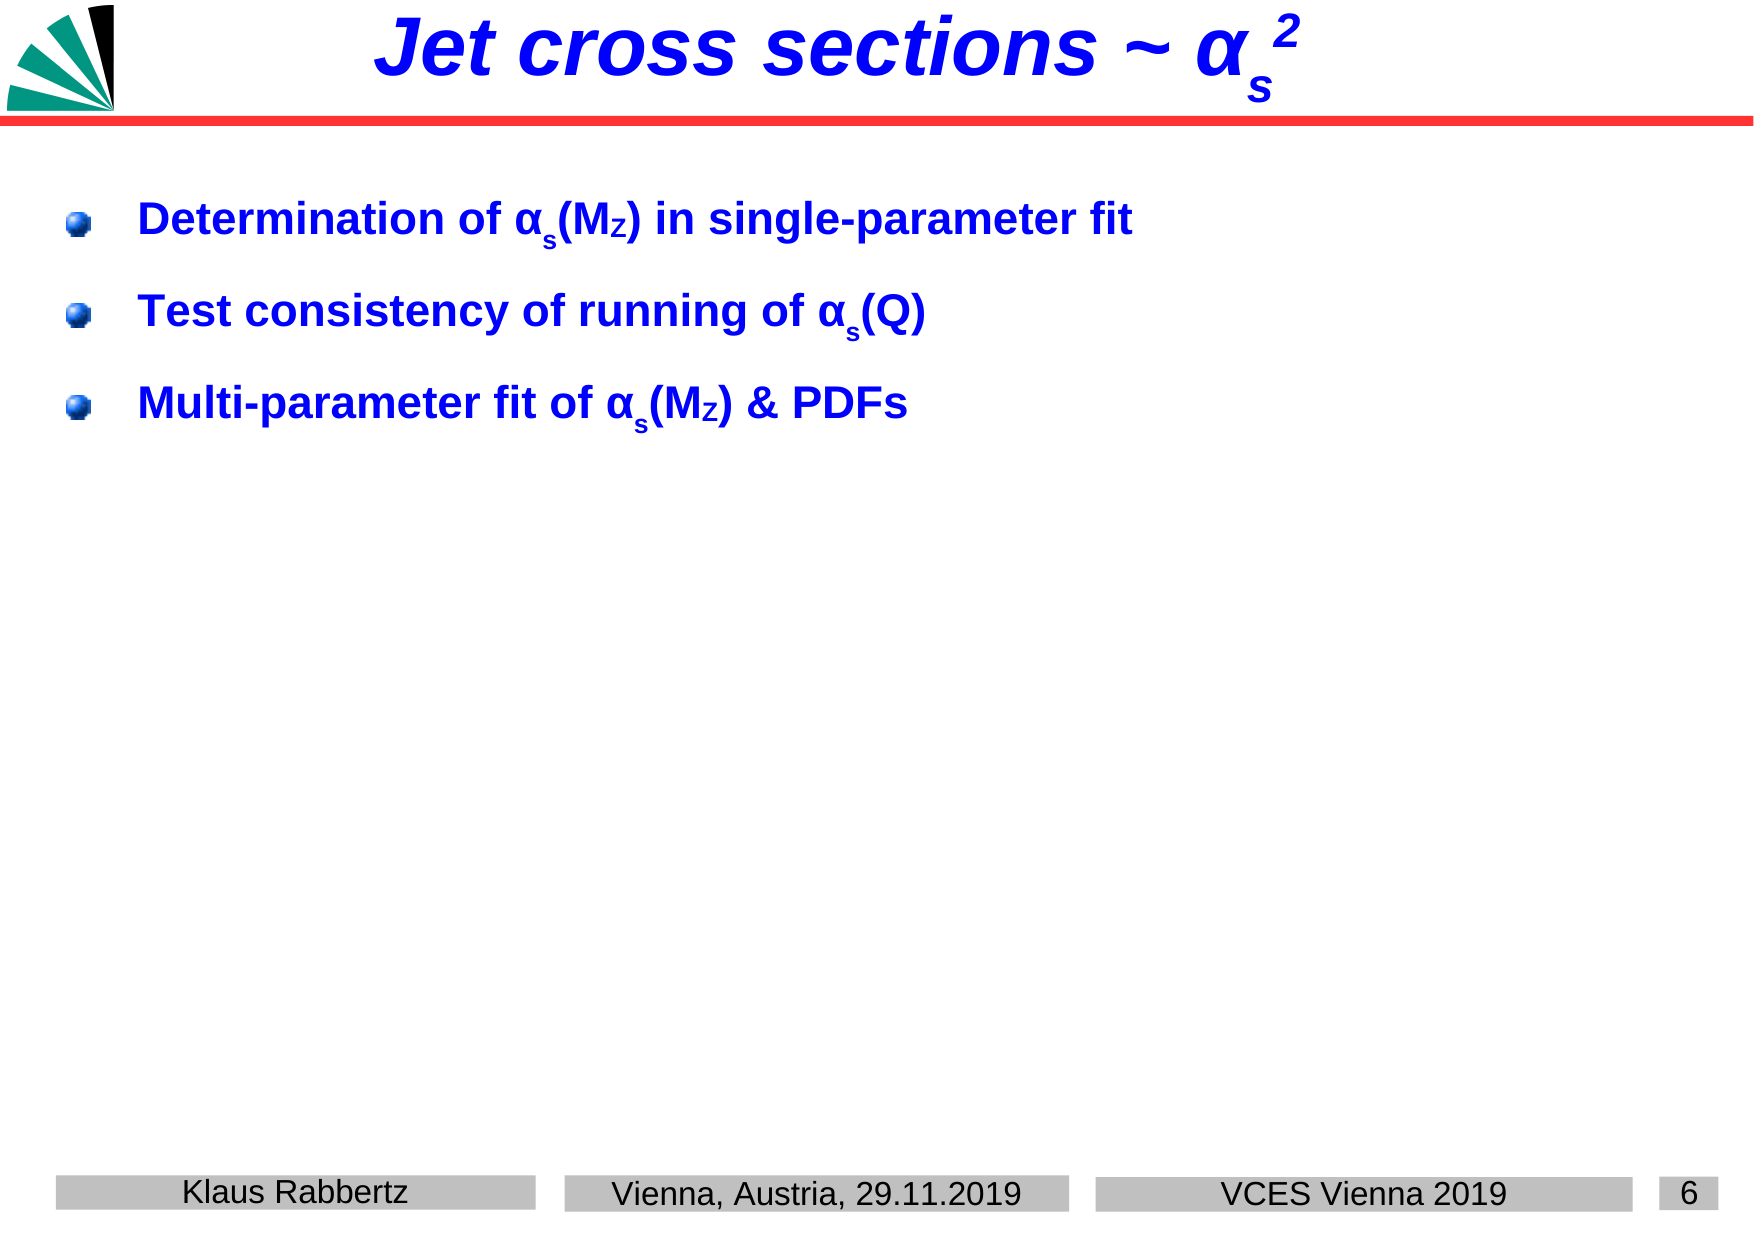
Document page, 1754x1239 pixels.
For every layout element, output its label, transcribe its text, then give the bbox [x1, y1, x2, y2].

title Jet cross sections ~ αs2 [129, 0, 1545, 114]
list Determination of αs(MZ) in single-parameter fit Test consistency of running of αs(Q) Multi-parameter fit of αs(MZ) & PDFs [54, 193, 1697, 467]
picture [7, 5, 114, 112]
